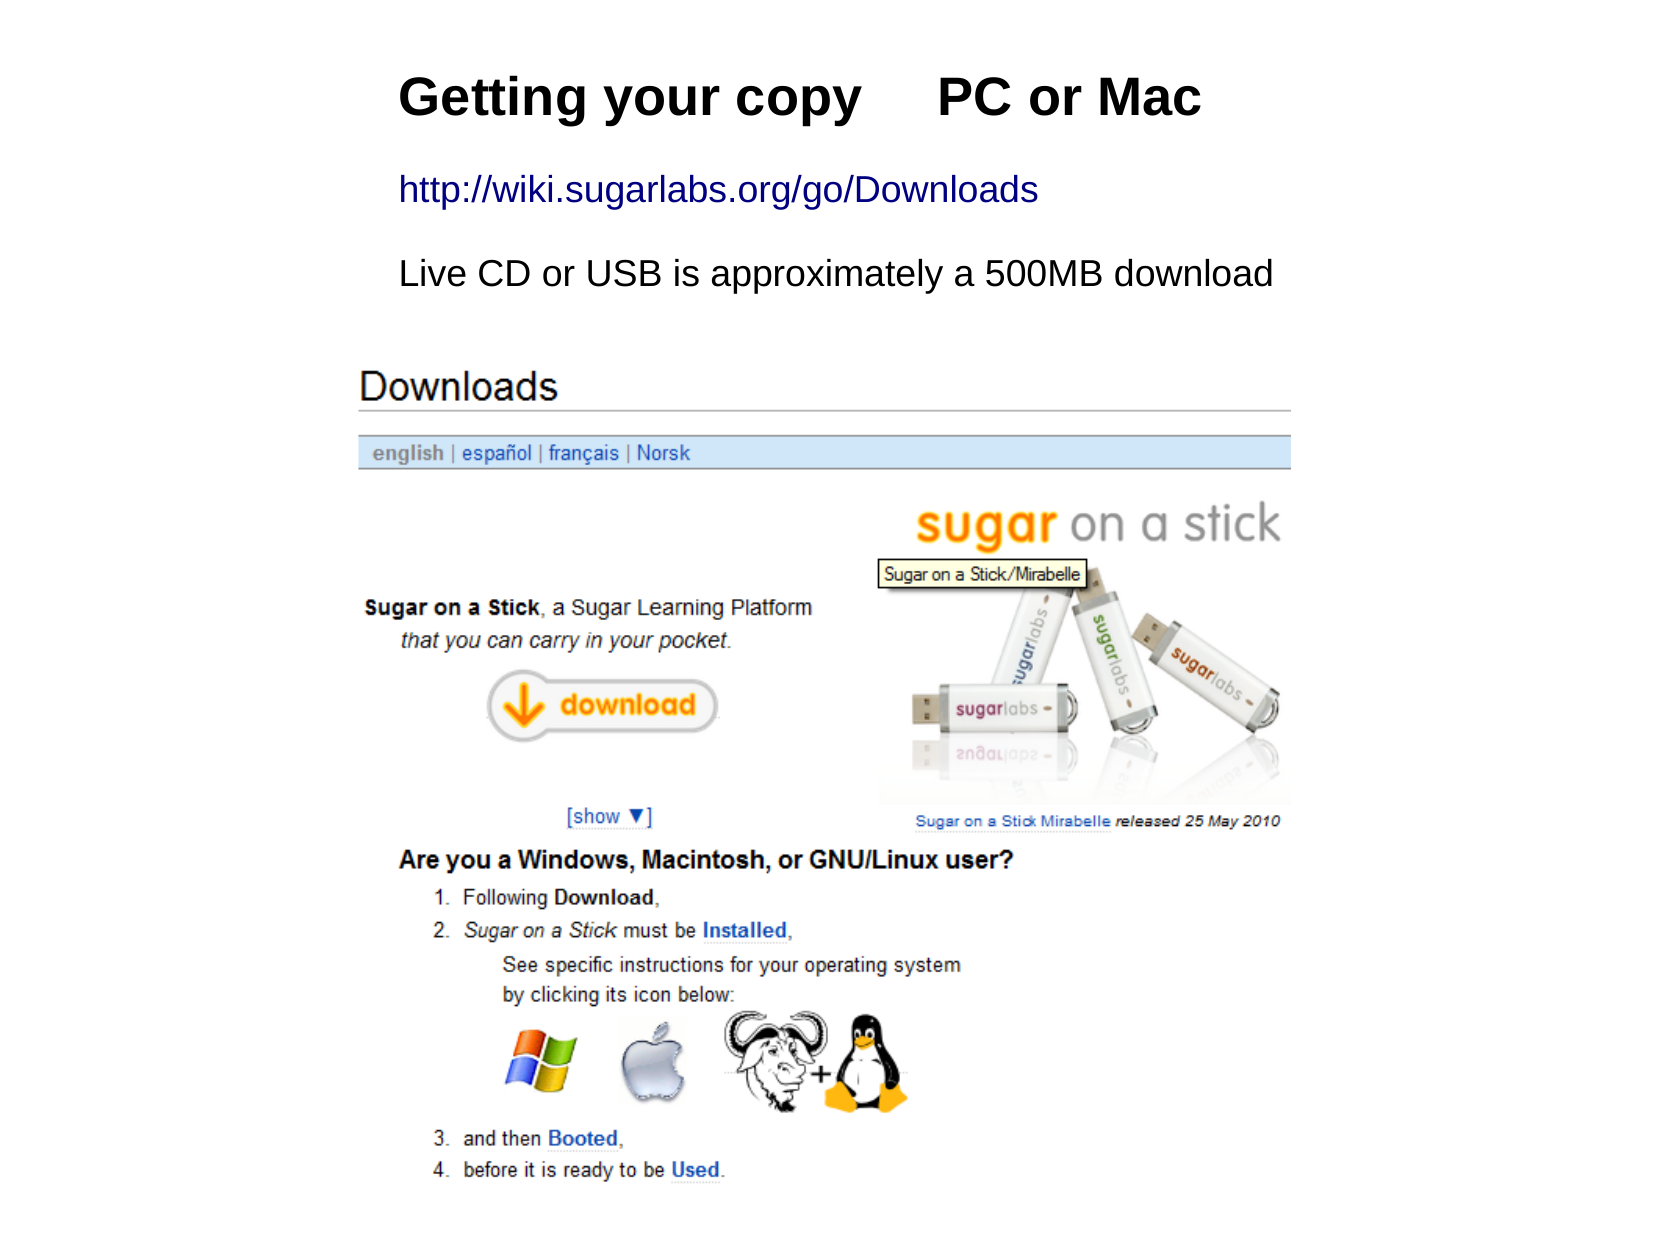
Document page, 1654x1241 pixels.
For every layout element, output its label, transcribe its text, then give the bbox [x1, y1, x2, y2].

text_box Getting your copy PC or Mac http://wiki.sugarlabs.org/go/Downloads Live CD or USB is approximately a 500MB download [383, 59, 1477, 347]
picture [354, 368, 1291, 1210]
